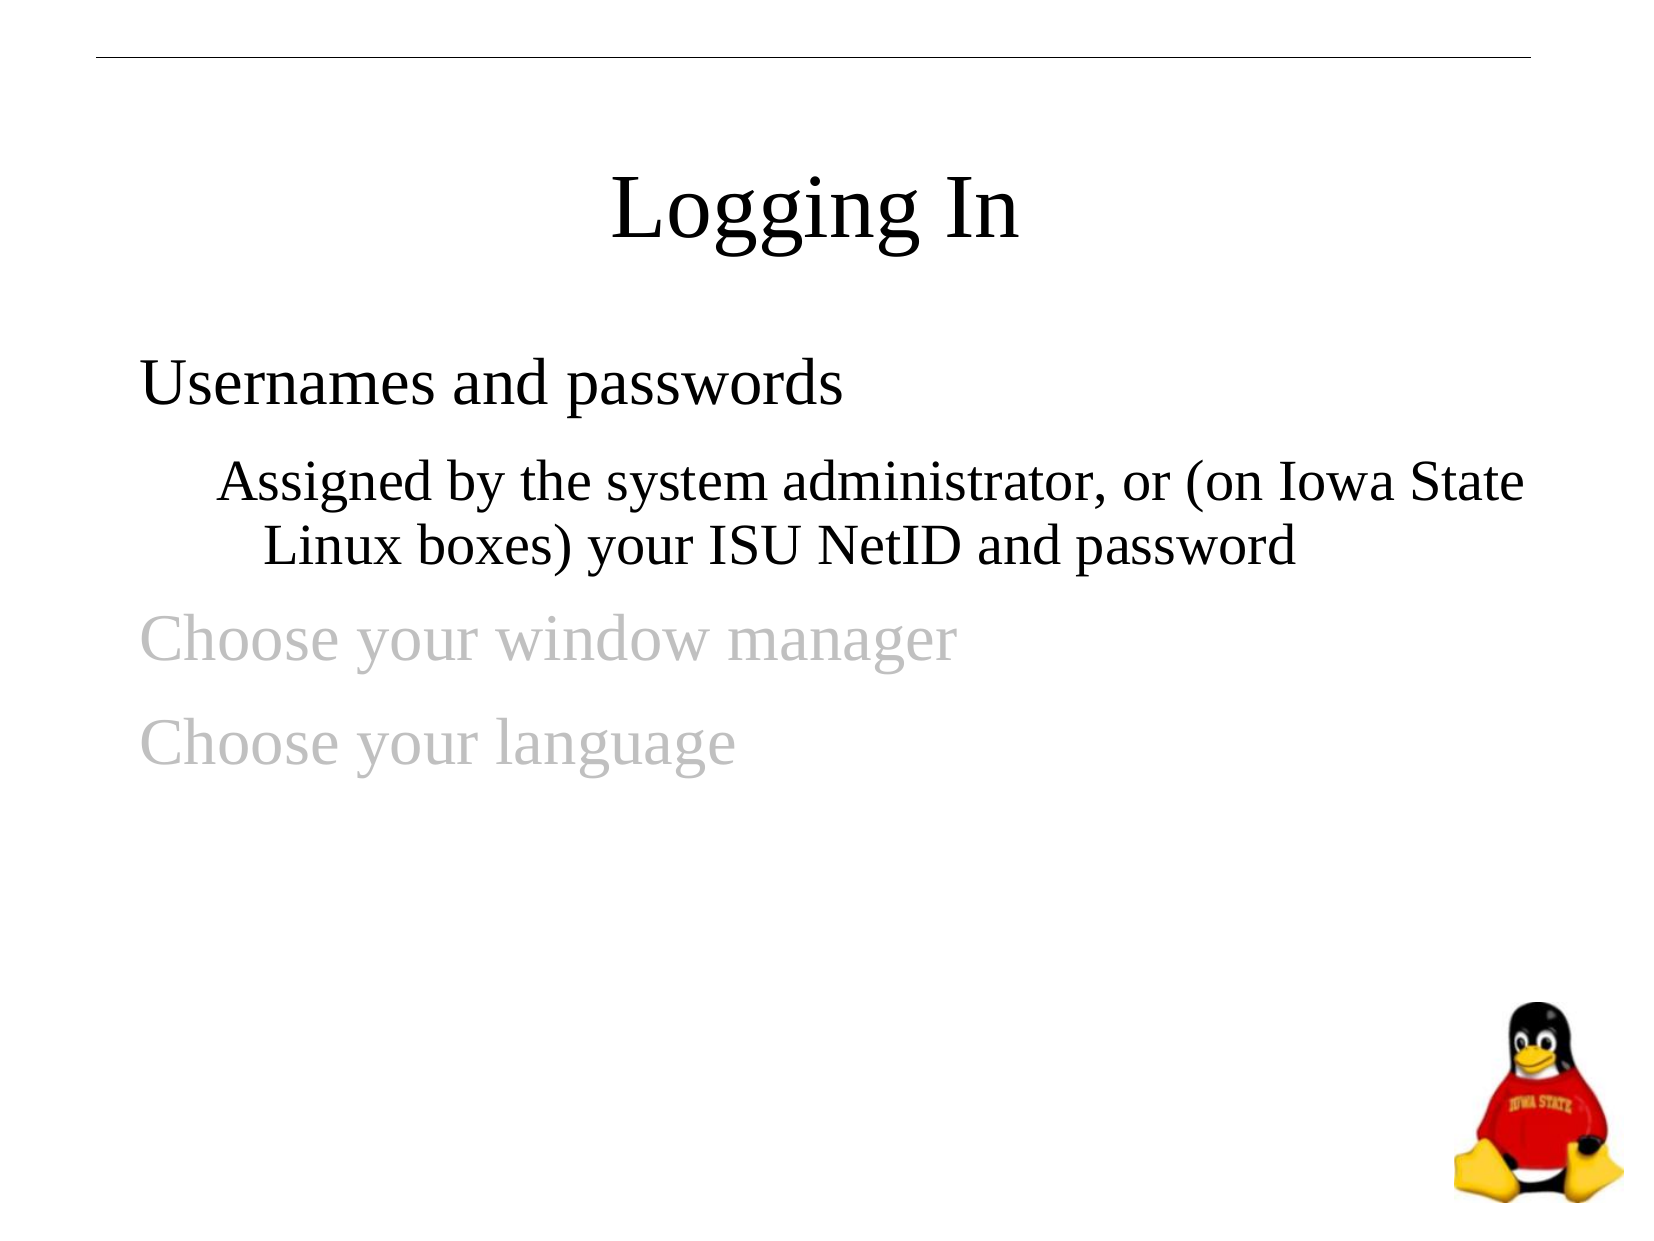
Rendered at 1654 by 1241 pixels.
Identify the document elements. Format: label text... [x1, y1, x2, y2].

title Logging In [121, 102, 1534, 310]
picture [1454, 1002, 1624, 1203]
list Usernames and passwords Assigned by the system administrator, or (on Iowa State Linux boxes) your ISU NetID and password Choose your window manager Choose your language [121, 344, 1534, 1127]
